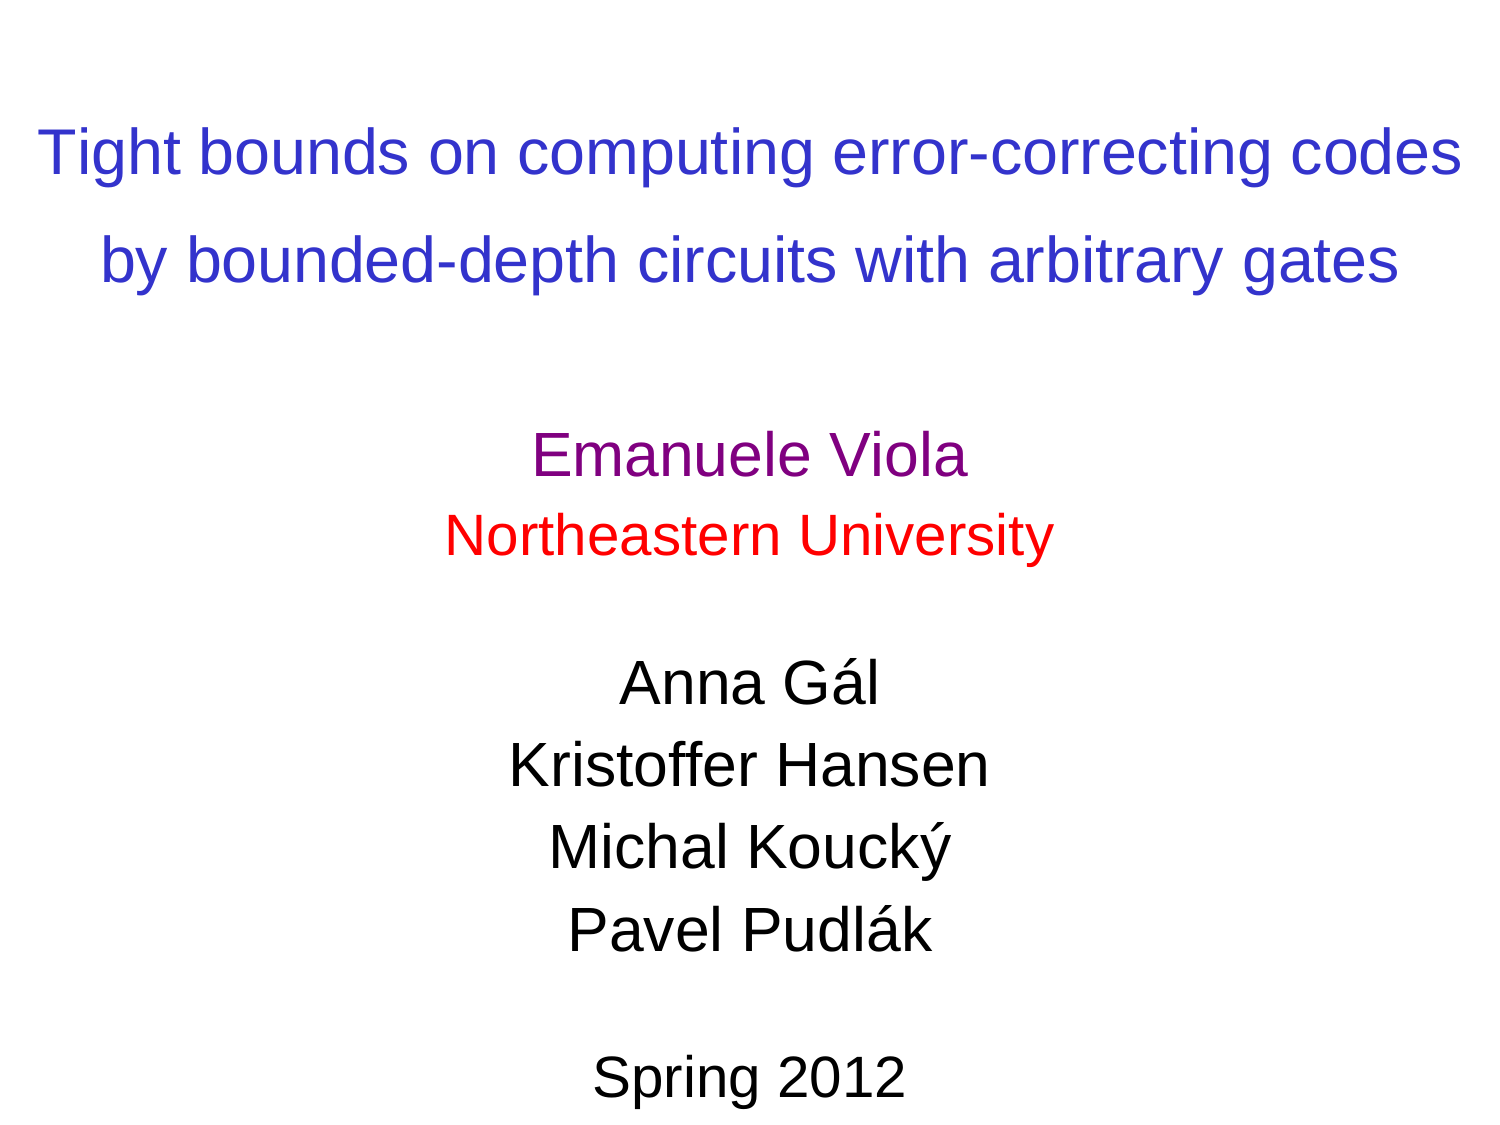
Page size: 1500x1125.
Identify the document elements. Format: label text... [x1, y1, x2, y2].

subtitle Emanuele Viola Northeastern University Anna Gál Kristoffer Hansen Michal Koucký Pavel Pudlák Spring 2012 [0, 412, 1500, 1125]
title Tight bounds on computing error-correcting codes by bounded-depth circuits with arbitrary gates [0, 37, 1500, 388]
